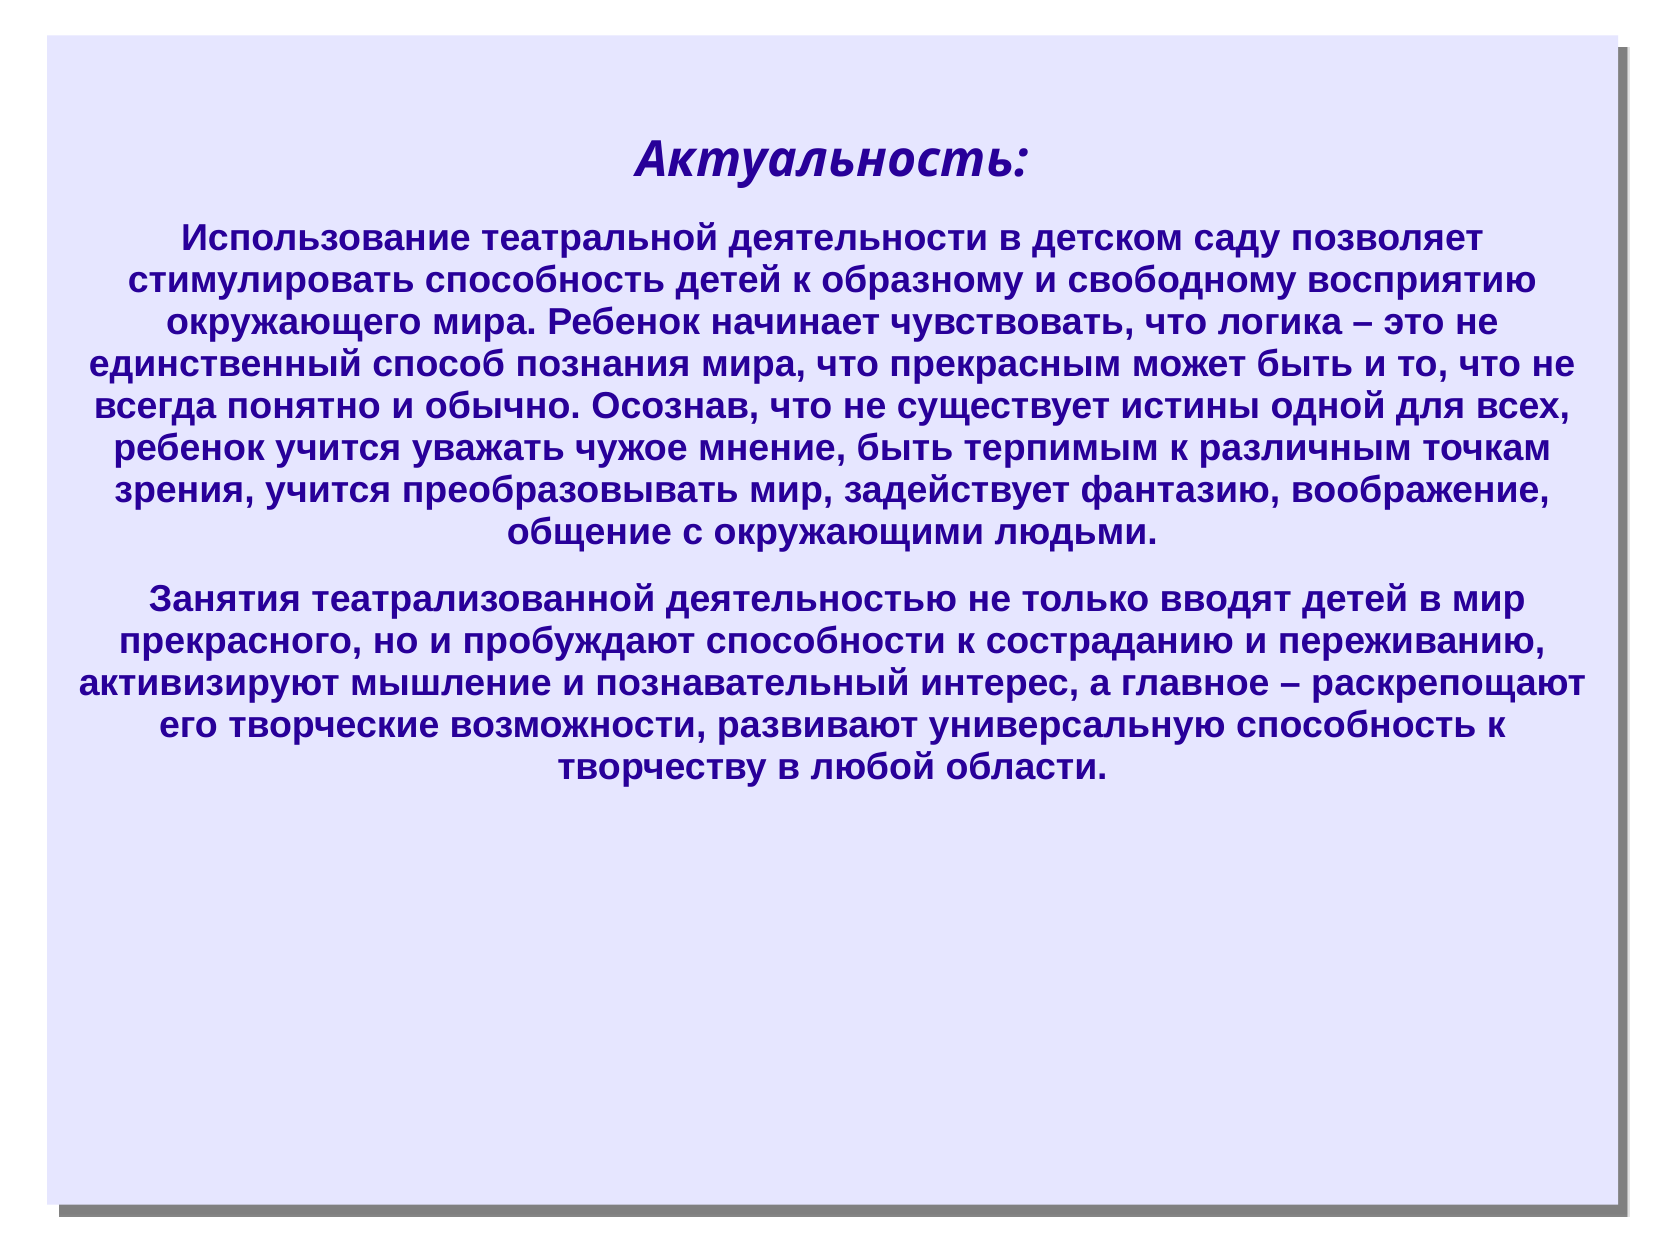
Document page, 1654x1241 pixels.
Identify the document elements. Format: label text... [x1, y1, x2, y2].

text_box Актуальность: Использование театральной деятельности в детском саду позволяет стимулировать способность детей к образному и свободному восприятию окружающего мира. Ребенок начинает чувствовать, что логика – это не единственный способ познания мира, что прекрасным может быть и то, что не всегда понятно и обычно. Осознав, что не существует истины одной для всех, ребенок учится уважать чужое мнение, быть терпимым к различным точкам зрения, учится преобразовывать мир, задействует фантазию, воображение, общение с окружающими людьми. Занятия театрализованной деятельностью не только вводят детей в мир прекрасного, но и пробуждают способности к состраданию и переживанию, активизируют мышление и познавательный интерес, а главное – раскрепощают его творческие возможности, развивают универсальную способность к творчеству в любой области. [47, 35, 1619, 1205]
